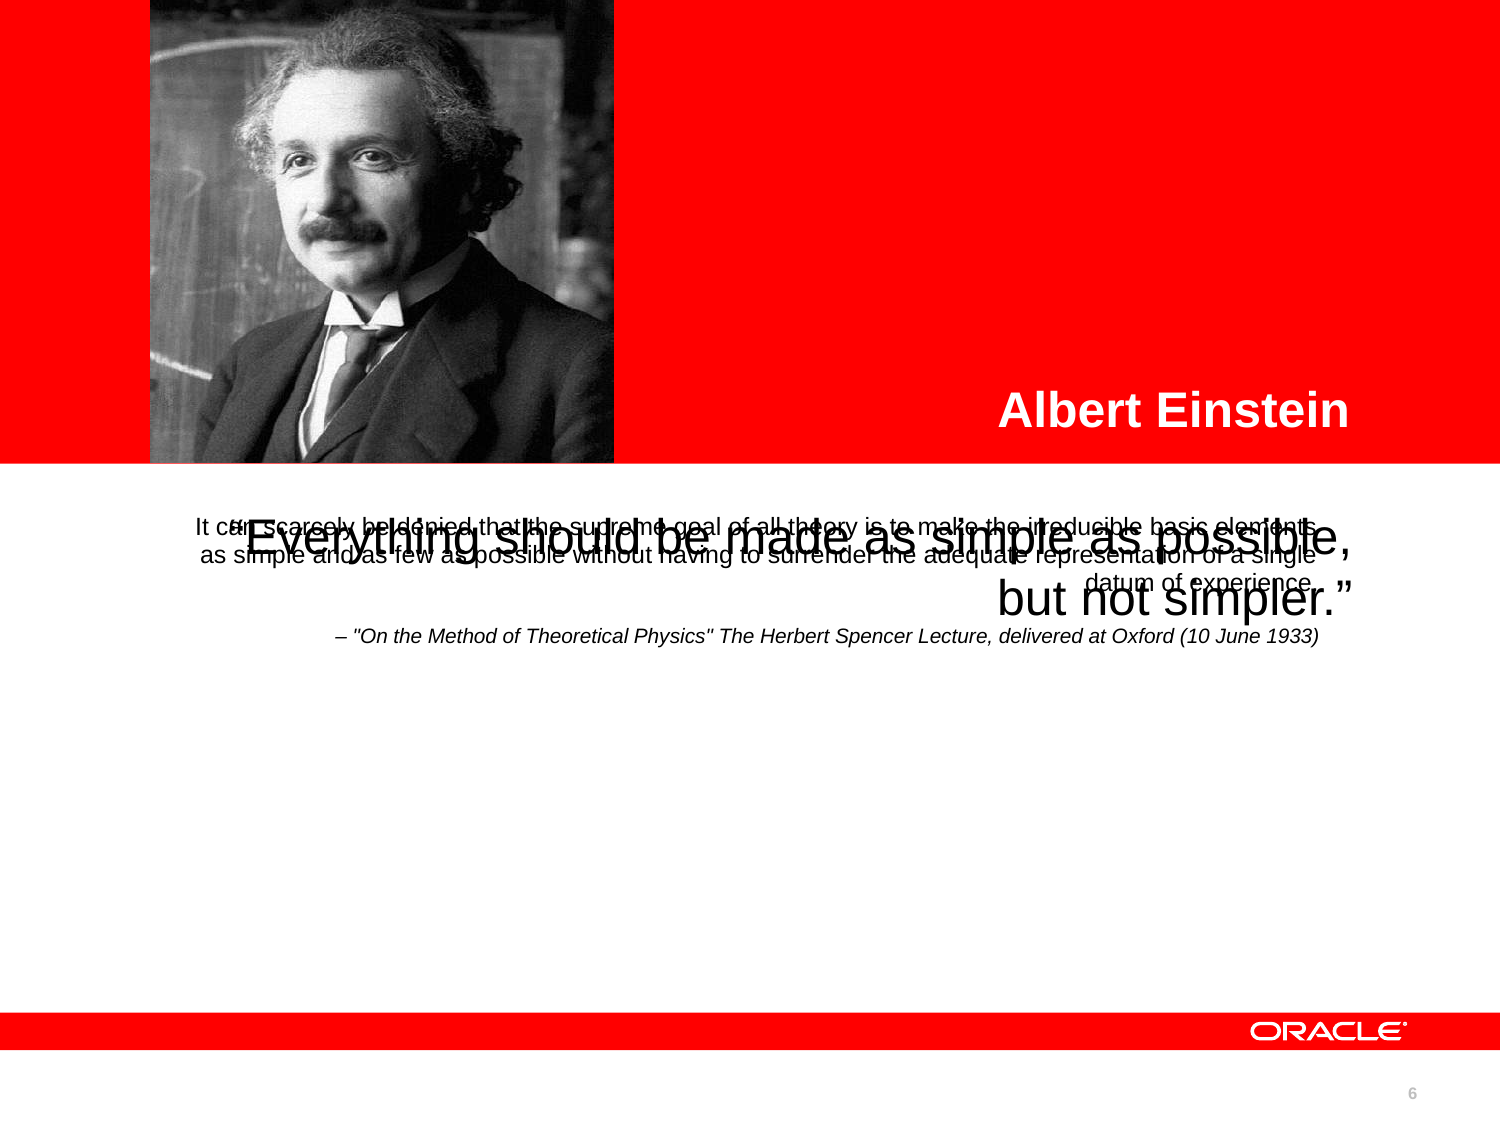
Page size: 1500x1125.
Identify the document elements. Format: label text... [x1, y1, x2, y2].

title Albert Einstein [660, 213, 1351, 439]
text_box It can scarcely be denied that the supreme goal of all theory is to make the irreducible basic elements as simple and as few as possible without having to surrender the adequate representation of a single datum of experience. – "On the Method of Theoretical Physics" The Herbert Spencer Lecture, delivered at Oxford (10 June 1933) [191, 505, 1353, 656]
picture [150, 0, 614, 463]
